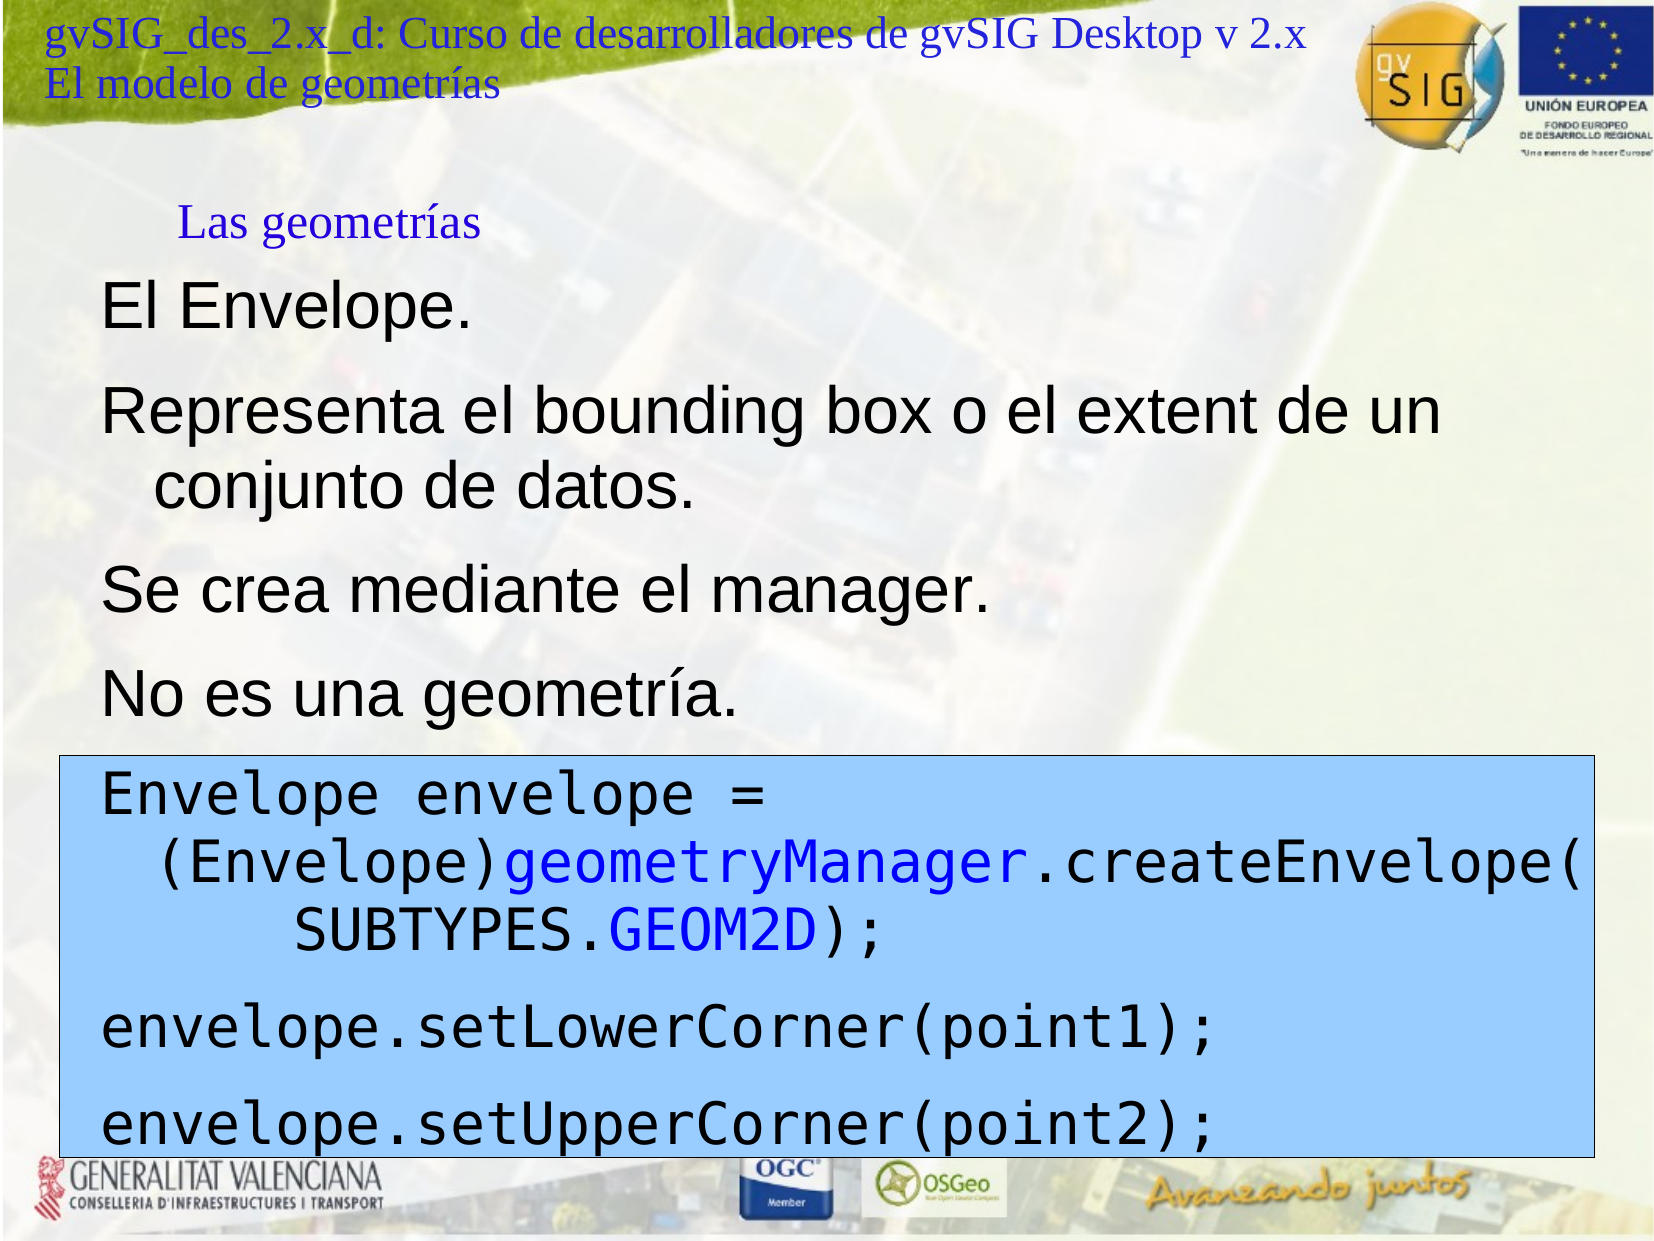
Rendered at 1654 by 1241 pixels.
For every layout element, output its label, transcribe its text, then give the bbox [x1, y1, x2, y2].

picture [2, 0, 1654, 1241]
list Envelope envelope = (Envelope)geometryManager.createEnvelope( SUBTYPES.GEOM2D); envelope.setLowerCorner(point1); envelope.setUpperCorner(point2); [82, 760, 1625, 1241]
picture [349, 78, 360, 95]
picture [467, 87, 475, 95]
picture [329, 78, 338, 86]
picture [216, 78, 227, 95]
picture [274, 78, 283, 86]
title Las geometrías [177, 95, 1329, 347]
list El Envelope. Representa el bounding box o el extent de un conjunto de datos. Se crea mediante el manager. No es una geometría. [82, 268, 1571, 459]
text_box [59, 755, 1595, 1158]
picture [407, 78, 416, 86]
picture [386, 79, 394, 95]
list [82, 459, 1571, 755]
picture [373, 79, 382, 95]
picture [184, 78, 193, 86]
picture [307, 78, 316, 89]
picture [251, 78, 261, 95]
